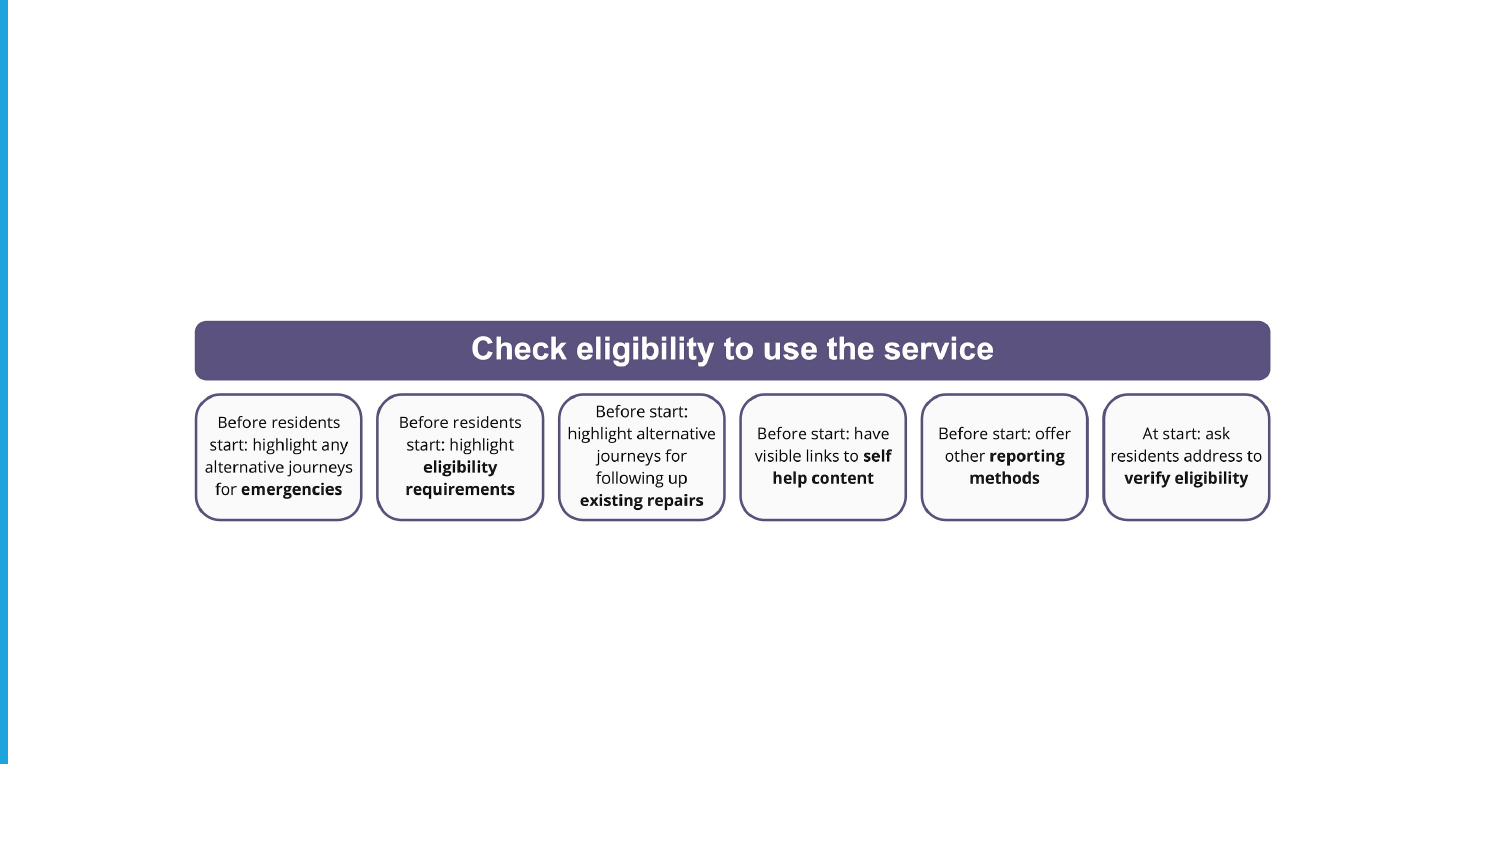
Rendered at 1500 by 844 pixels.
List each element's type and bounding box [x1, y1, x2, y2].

picture [105, 221, 1395, 622]
